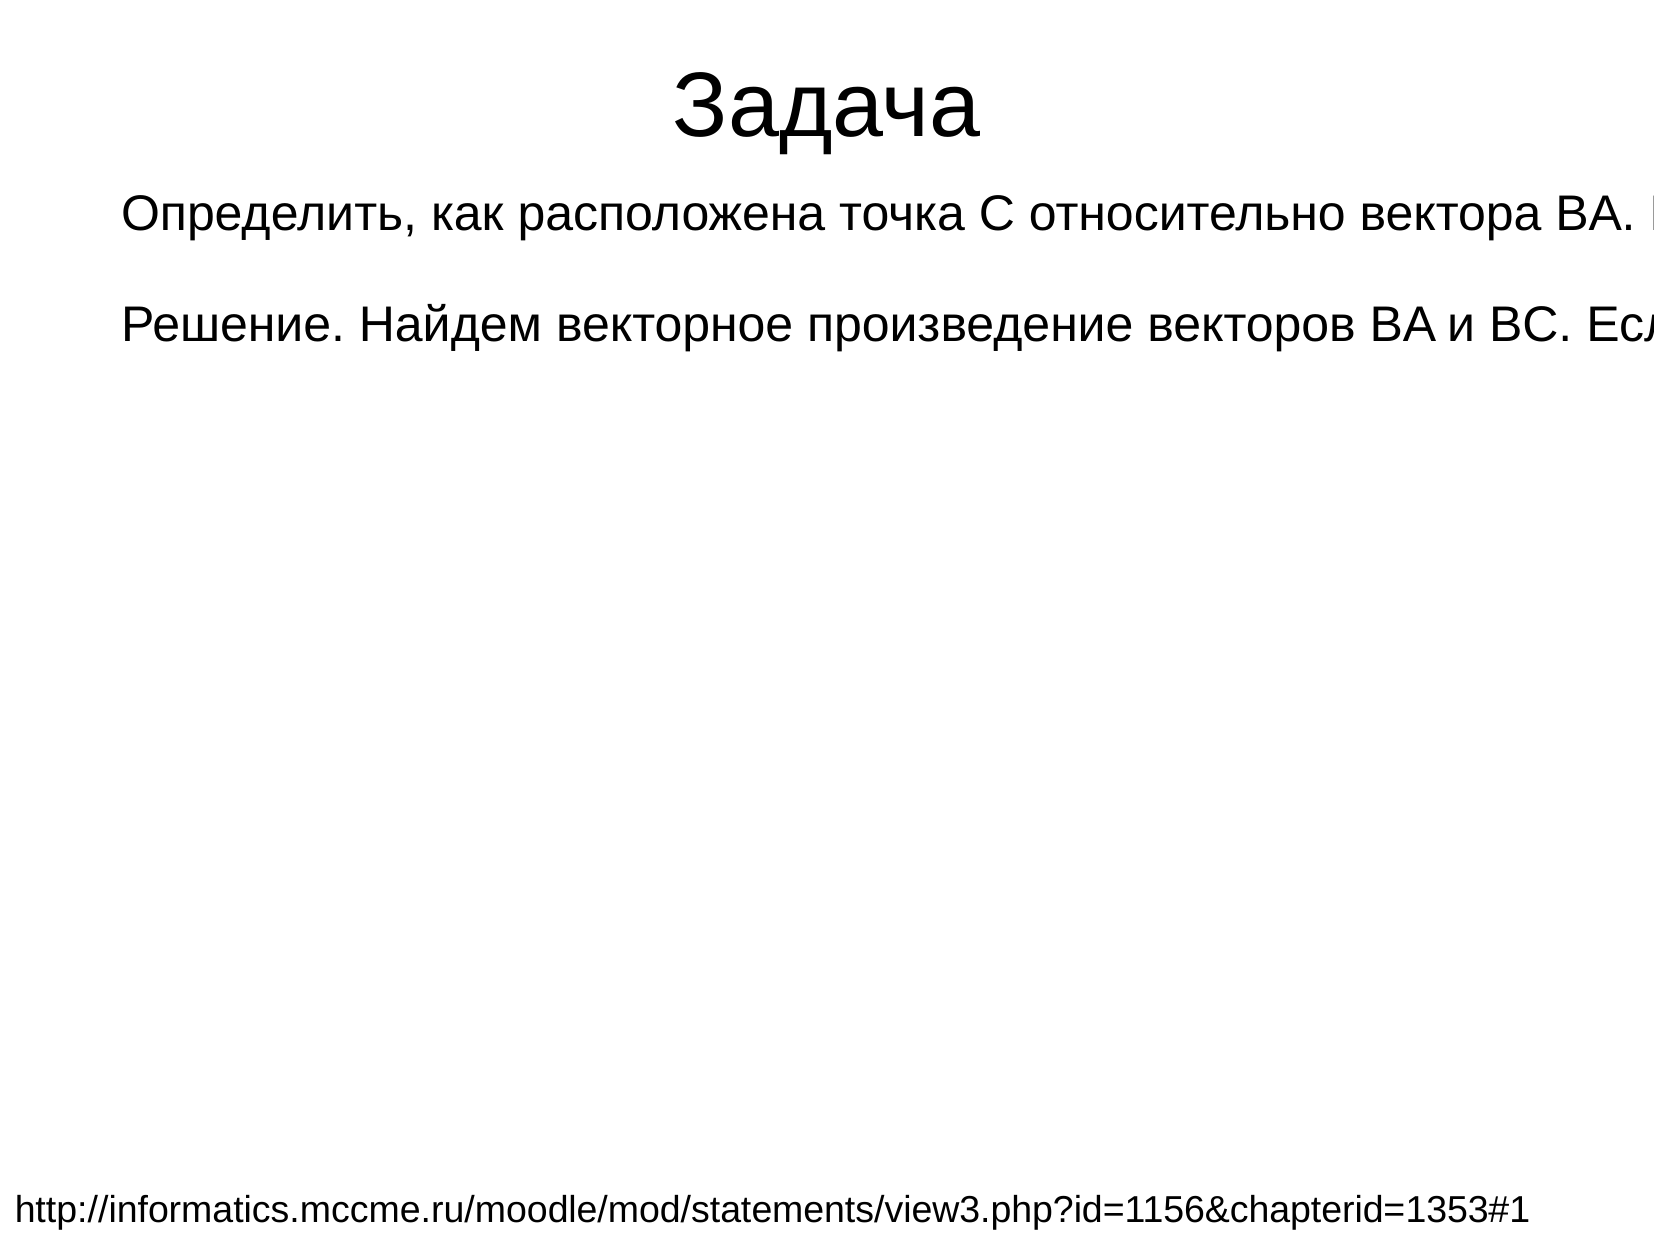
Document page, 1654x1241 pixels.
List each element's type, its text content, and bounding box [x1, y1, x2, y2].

title Задача [82, 44, 1571, 147]
text_box Определить, как расположена точка C относительно вектора BA. Все точки заданы координатами. Решение. Найдем векторное произведение векторов BA и BC. Если оно меньше нуля, точка C находится в правой полуплоскости. Если равно нулю — то точка C лежит на прямой BA, иначе она расположена относительно нее в левой полуплоскости. [106, 177, 1583, 639]
text_box http://informatics.mccme.ru/moodle/mod/statements/view3.php?id=1156&chapterid=1353#1 [0, 1181, 1545, 1239]
